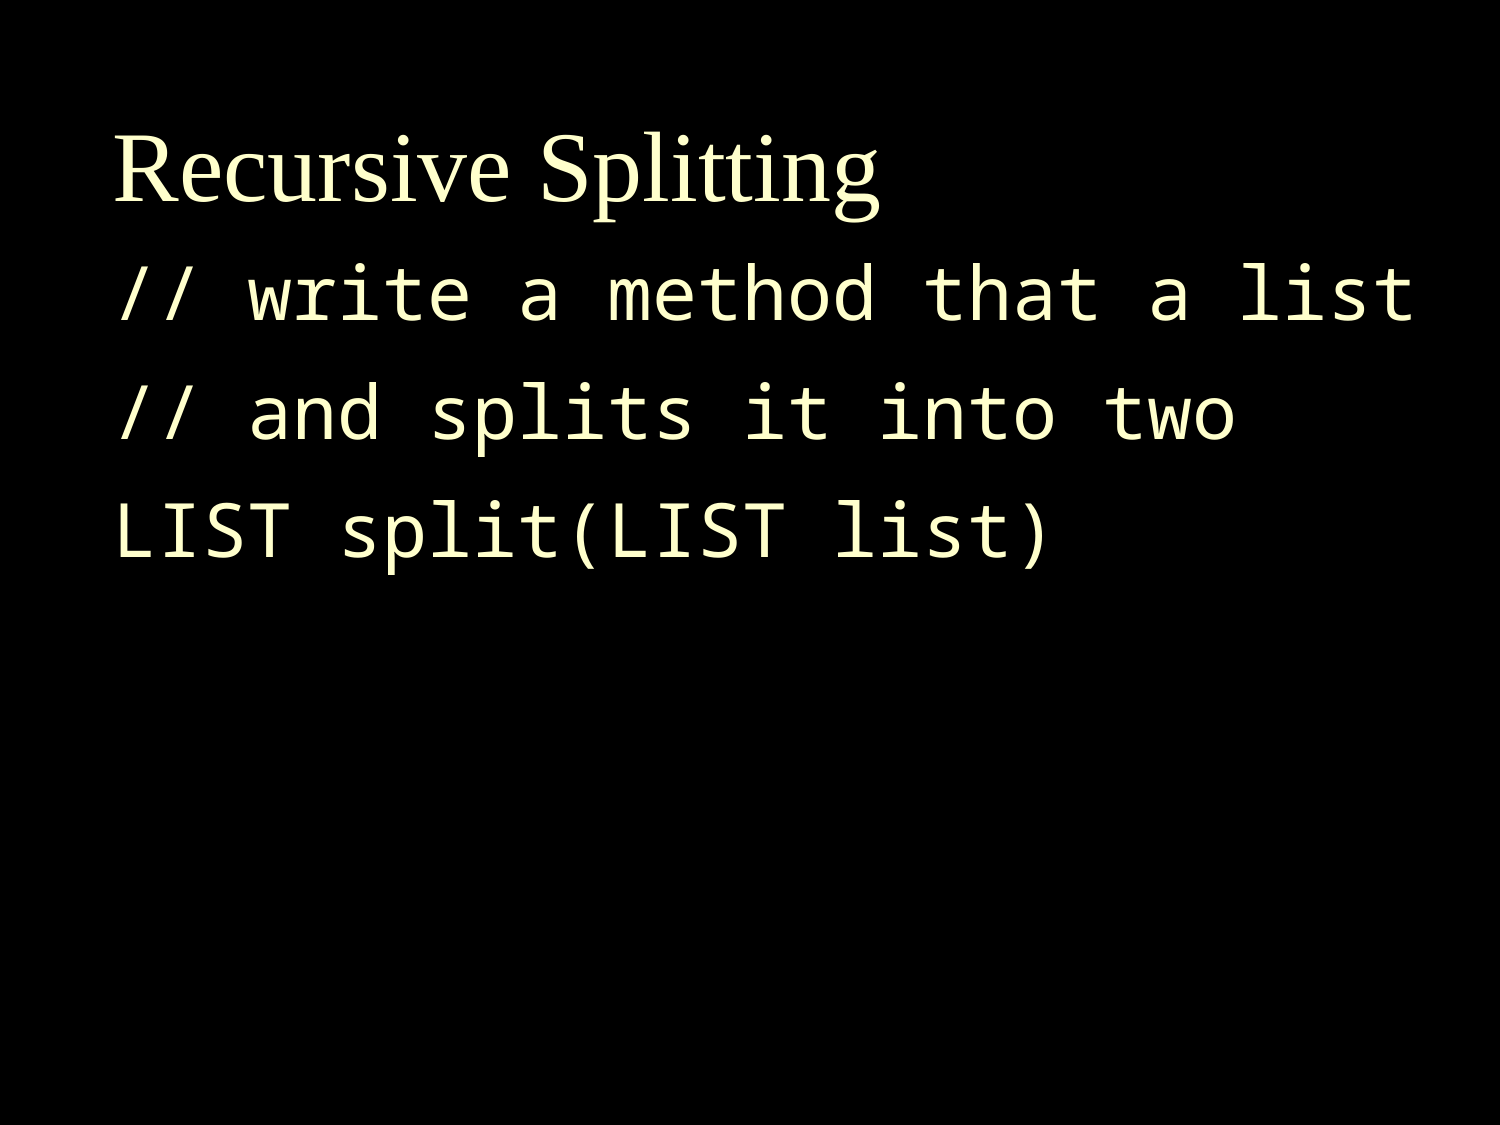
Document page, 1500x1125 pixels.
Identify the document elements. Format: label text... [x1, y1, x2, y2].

list Recursive Splitting // write a method that a list // and splits it into two LIST split(LIST list) [112, 112, 1426, 1011]
